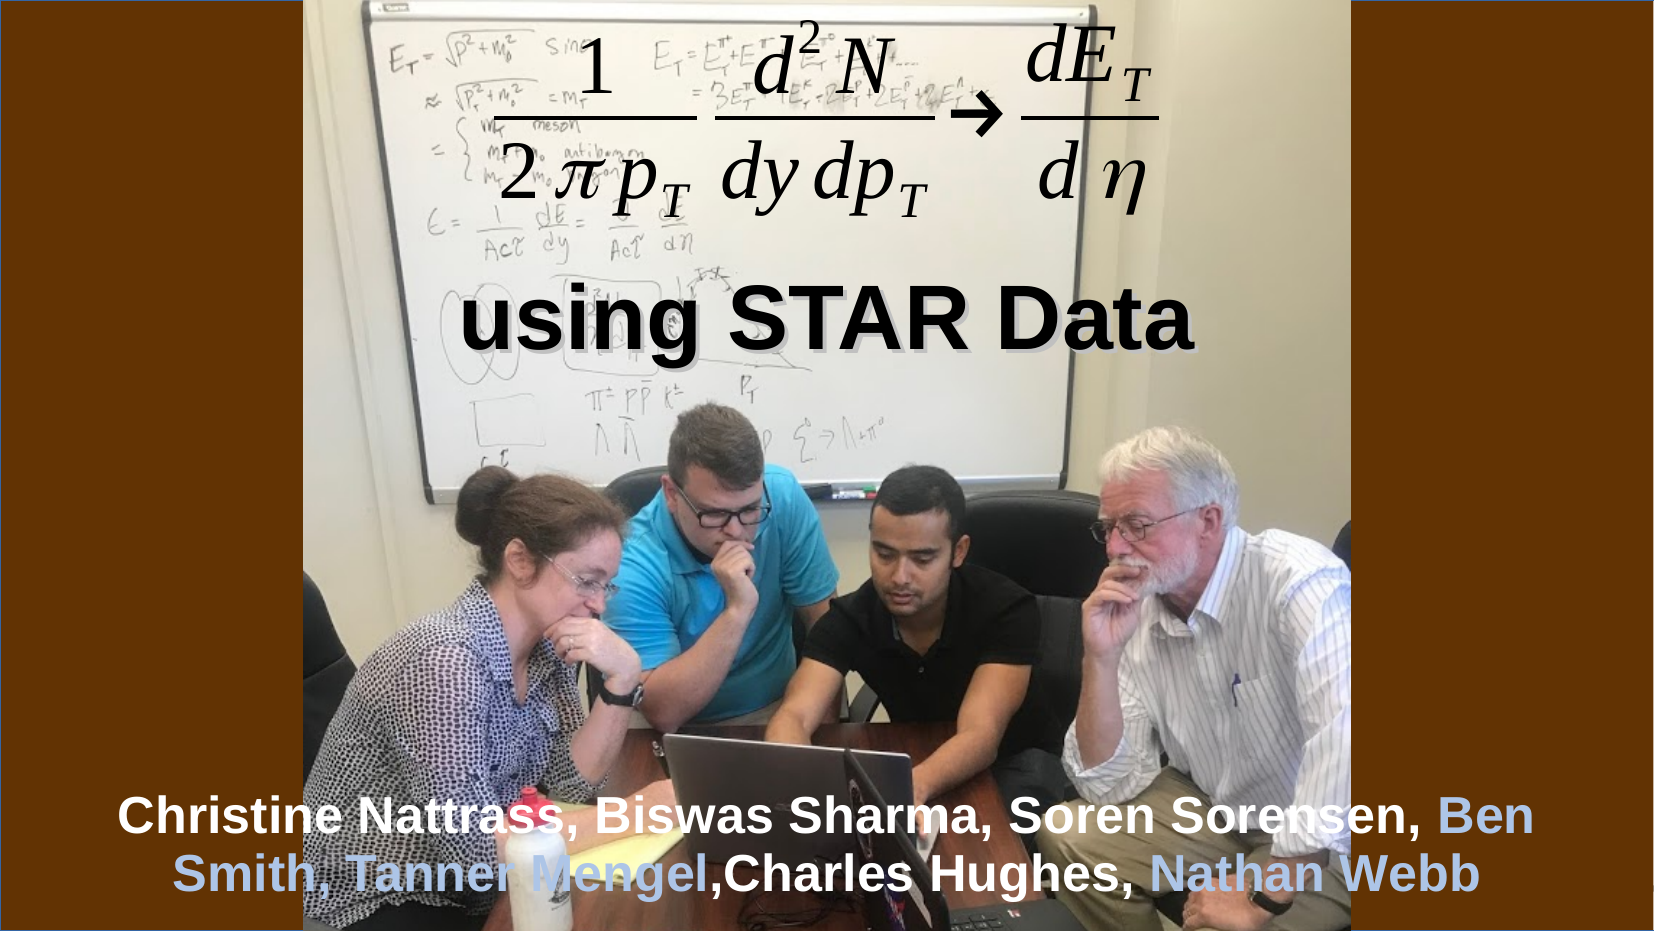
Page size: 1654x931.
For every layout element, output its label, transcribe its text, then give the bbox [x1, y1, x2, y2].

picture [303, 0, 1351, 779]
text_box Christine Nattrass, Biswas Sharma, Soren Sorensen, Ben Smith, Tanner Mengel,Charles Hughes, Nathan Webb [91, 779, 1562, 931]
text_box [1351, 0, 1654, 931]
text_box [0, 0, 303, 931]
title using STAR Data [372, 239, 1281, 396]
chart [484, 8, 1169, 229]
